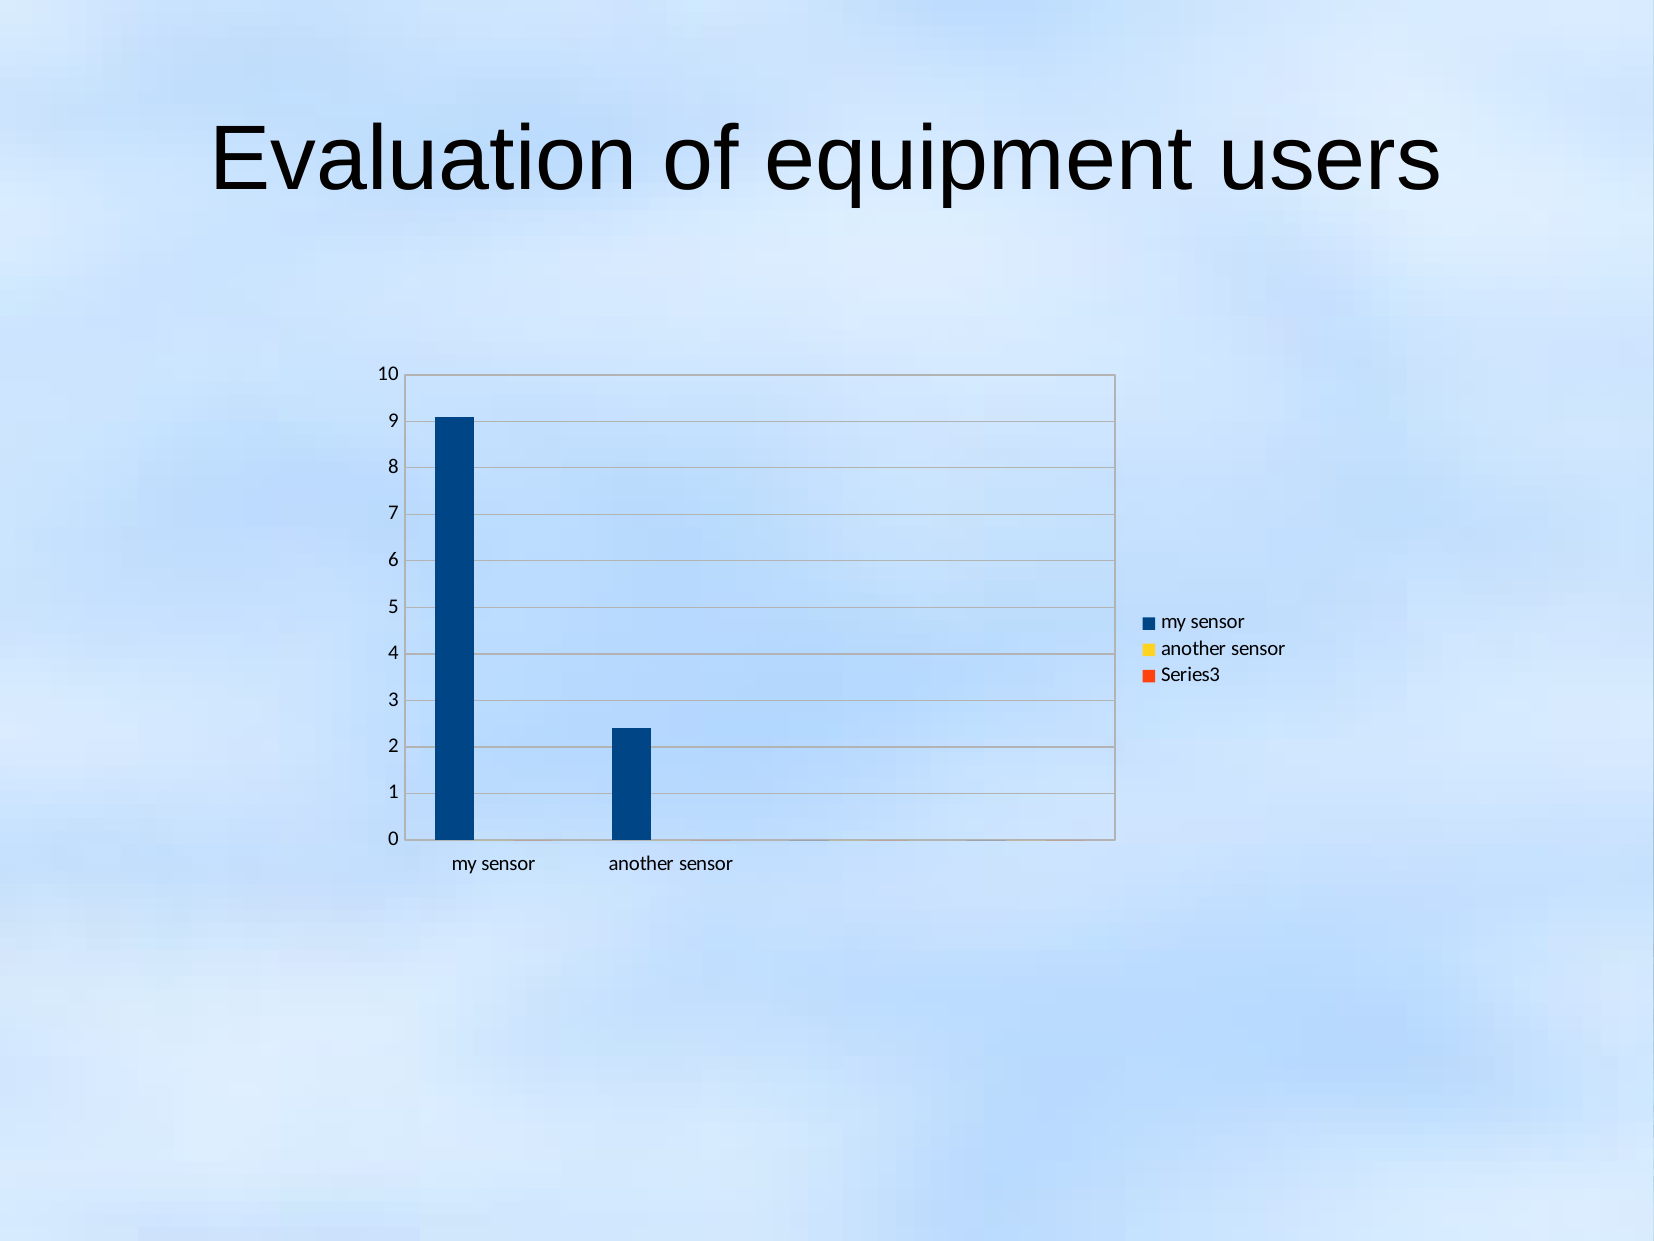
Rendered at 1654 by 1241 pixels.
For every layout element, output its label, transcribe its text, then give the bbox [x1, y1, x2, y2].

title Evaluation of equipment users [82, 49, 1571, 257]
chart [358, 354, 1304, 886]
picture [0, 0, 1654, 1241]
